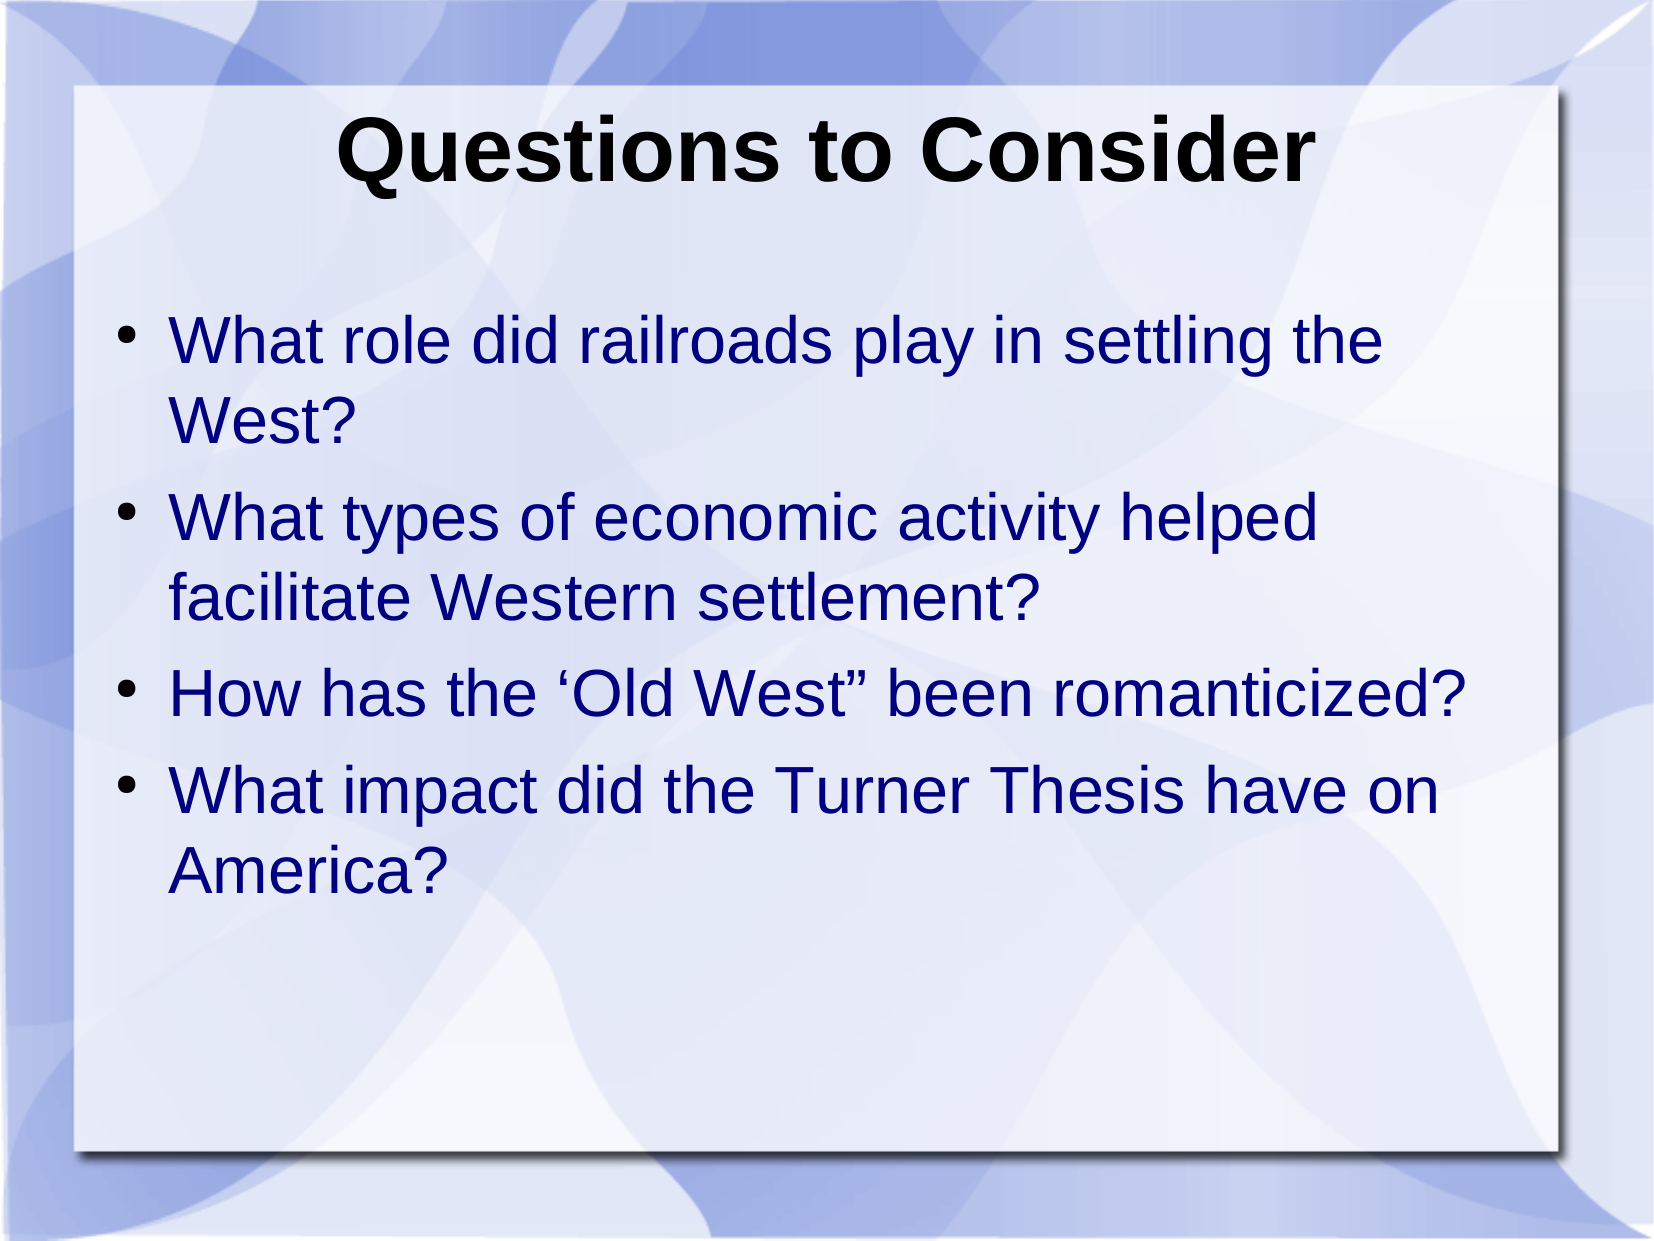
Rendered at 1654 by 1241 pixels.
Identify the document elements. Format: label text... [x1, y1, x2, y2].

title Questions to Consider [82, 41, 1571, 248]
picture [0, 0, 1654, 1241]
list What role did railroads play in settling the West? What types of economic activity helped facilitate Western settlement? How has the ‘Old West” been romanticized? What impact did the Turner Thesis have on America? [82, 289, 1576, 1103]
